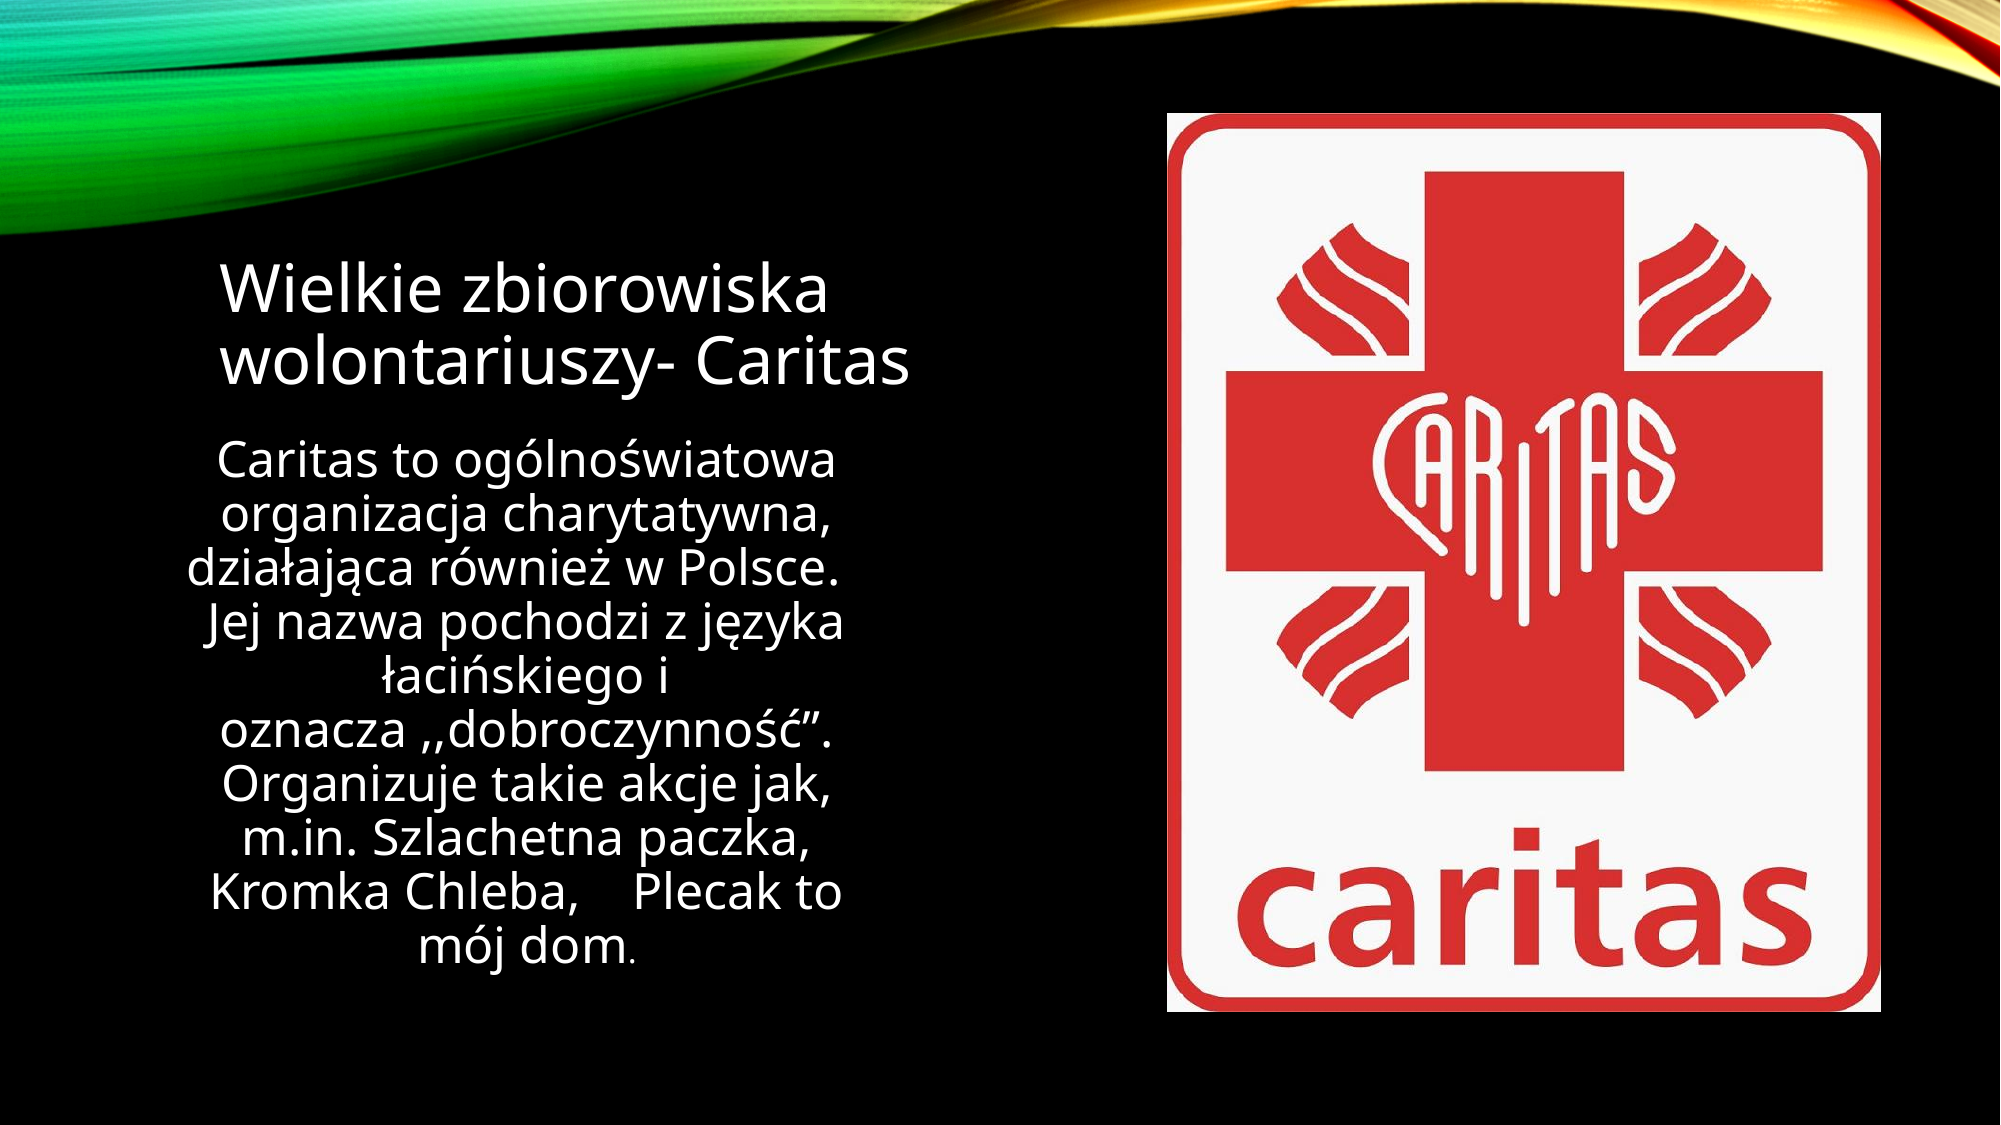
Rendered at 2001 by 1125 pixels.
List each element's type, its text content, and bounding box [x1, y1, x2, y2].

list Caritas to ogólnoświatowa organizacja charytatywna, działająca również w Polsce. Jej nazwa pochodzi z języka łacińskiego i oznacza ,,dobroczynność”. Organizuje takie akcje jak, m.in. Szlachetna paczka, Kromka Chleba, Plecak to mój dom. [171, 426, 933, 1021]
title Wielkie zbiorowiska wolontariuszy- Caritas [135, 180, 1058, 407]
picture [0, 0, 2000, 1012]
